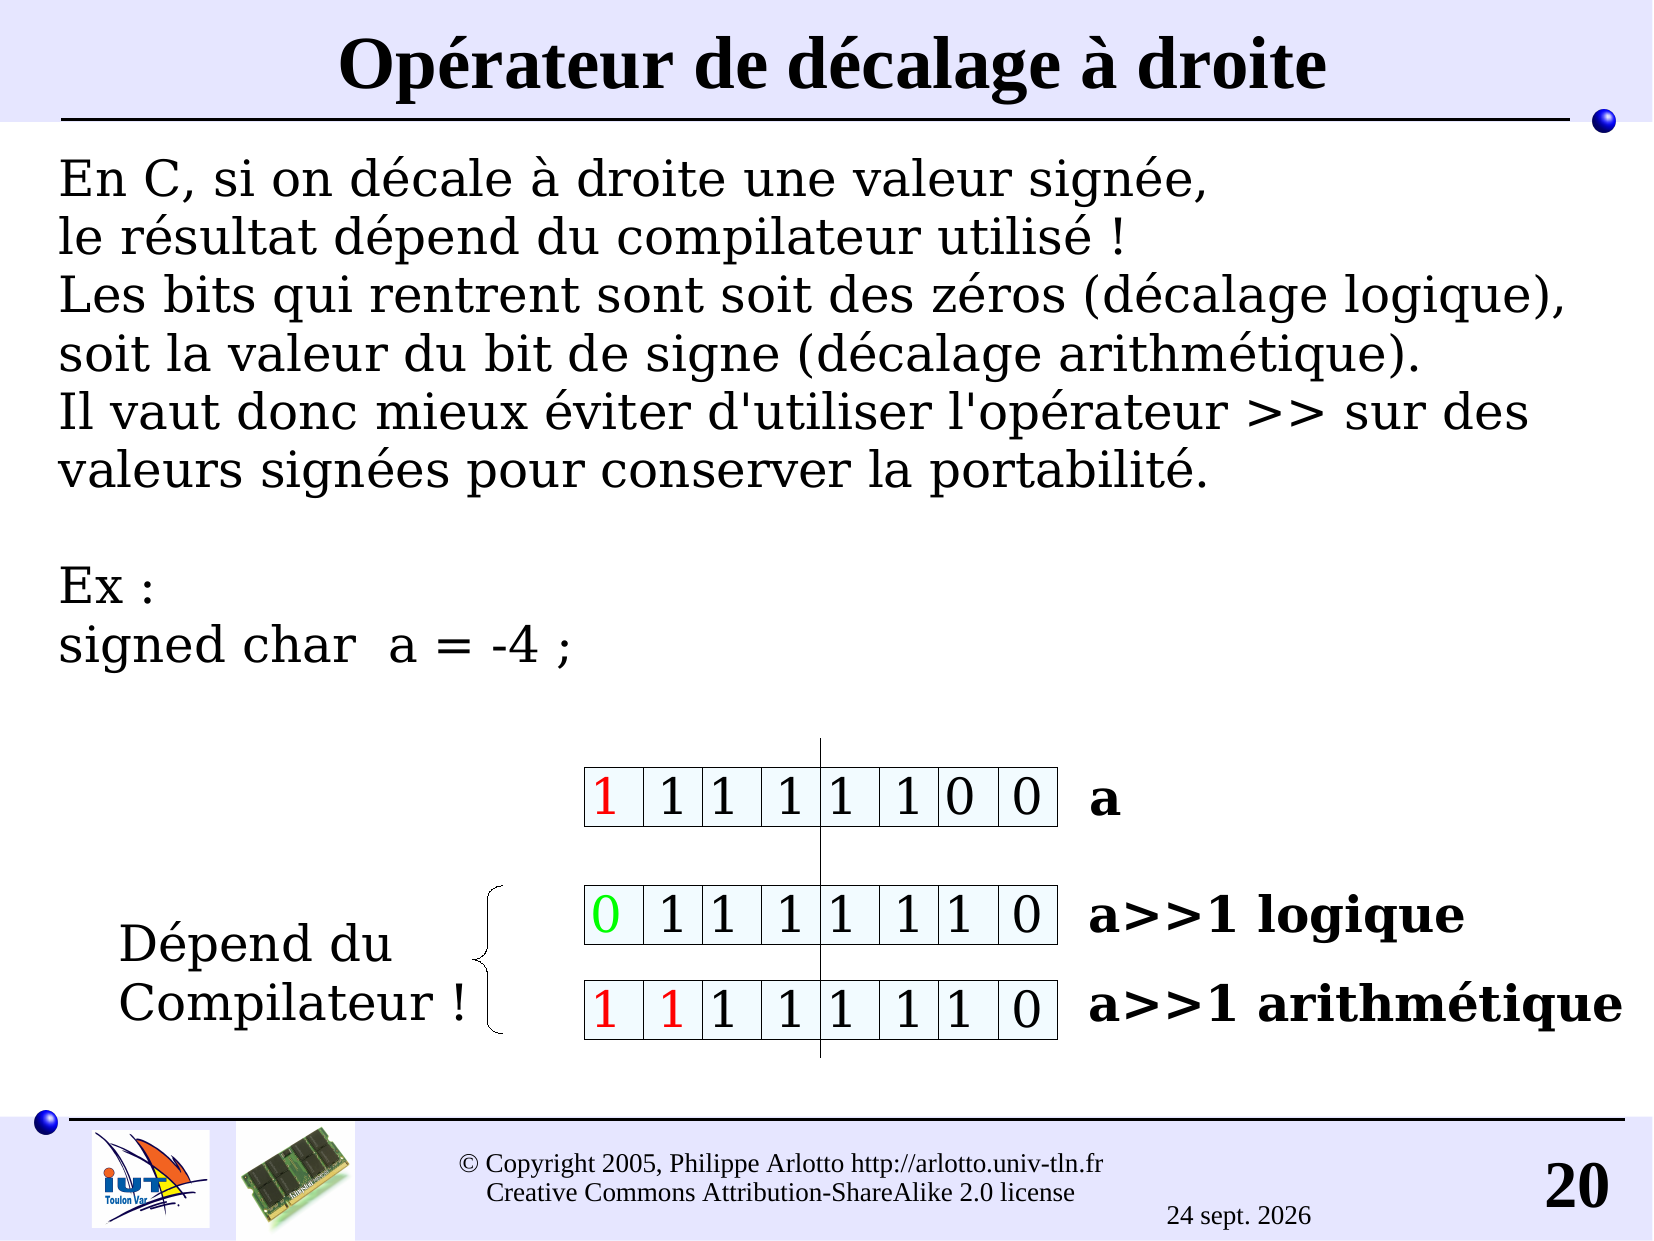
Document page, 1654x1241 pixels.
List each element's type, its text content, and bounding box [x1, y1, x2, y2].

text_box 1 [584, 767, 643, 827]
text_box 1 [879, 980, 938, 1040]
text_box 1 [938, 980, 998, 1040]
text_box 1 [879, 885, 938, 945]
text_box 1 [821, 767, 879, 827]
text_box 1 [938, 885, 998, 945]
text_box a>>1 logique [1088, 885, 1467, 945]
text_box 1 [761, 980, 820, 1040]
picture [236, 1121, 355, 1241]
text_box 1 [702, 885, 761, 945]
text_box 1 [584, 980, 643, 1040]
text_box 0 [998, 980, 1058, 1040]
text_box 0 [584, 885, 643, 945]
text_box 1 [643, 885, 702, 945]
text_box Dépend du Compilateur ! [118, 915, 470, 1032]
text_box 0 [998, 885, 1058, 945]
text_box a [1089, 767, 1123, 827]
text_box 1 [643, 767, 702, 827]
text_box En C, si on décale à droite une valeur signée, le résultat dépend du compilateur utilisé ! Les bits qui rentrent sont soit des zéros (décalage logique), soit la valeur du bit de signe (décalage arithmétique). Il vaut donc mieux éviter d'utiliser l'opérateur >> sur des valeurs signées pour conserver la portabilité. Ex : signed char a = -4 ; [59, 149, 1653, 675]
text_box 1 [761, 767, 820, 827]
text_box 1 [702, 767, 761, 827]
text_box a>>1 arithmétique [1088, 974, 1625, 1034]
text_box 1 [879, 767, 938, 827]
text_box 1 [761, 885, 820, 945]
text_box 0 [938, 767, 998, 827]
text_box 1 [820, 885, 879, 945]
text_box 1 [821, 980, 879, 1040]
text_box 0 [998, 767, 1058, 827]
text_box 1 [643, 980, 702, 1040]
title Opérateur de décalage à droite [88, 14, 1578, 113]
text_box 1 [702, 980, 761, 1040]
